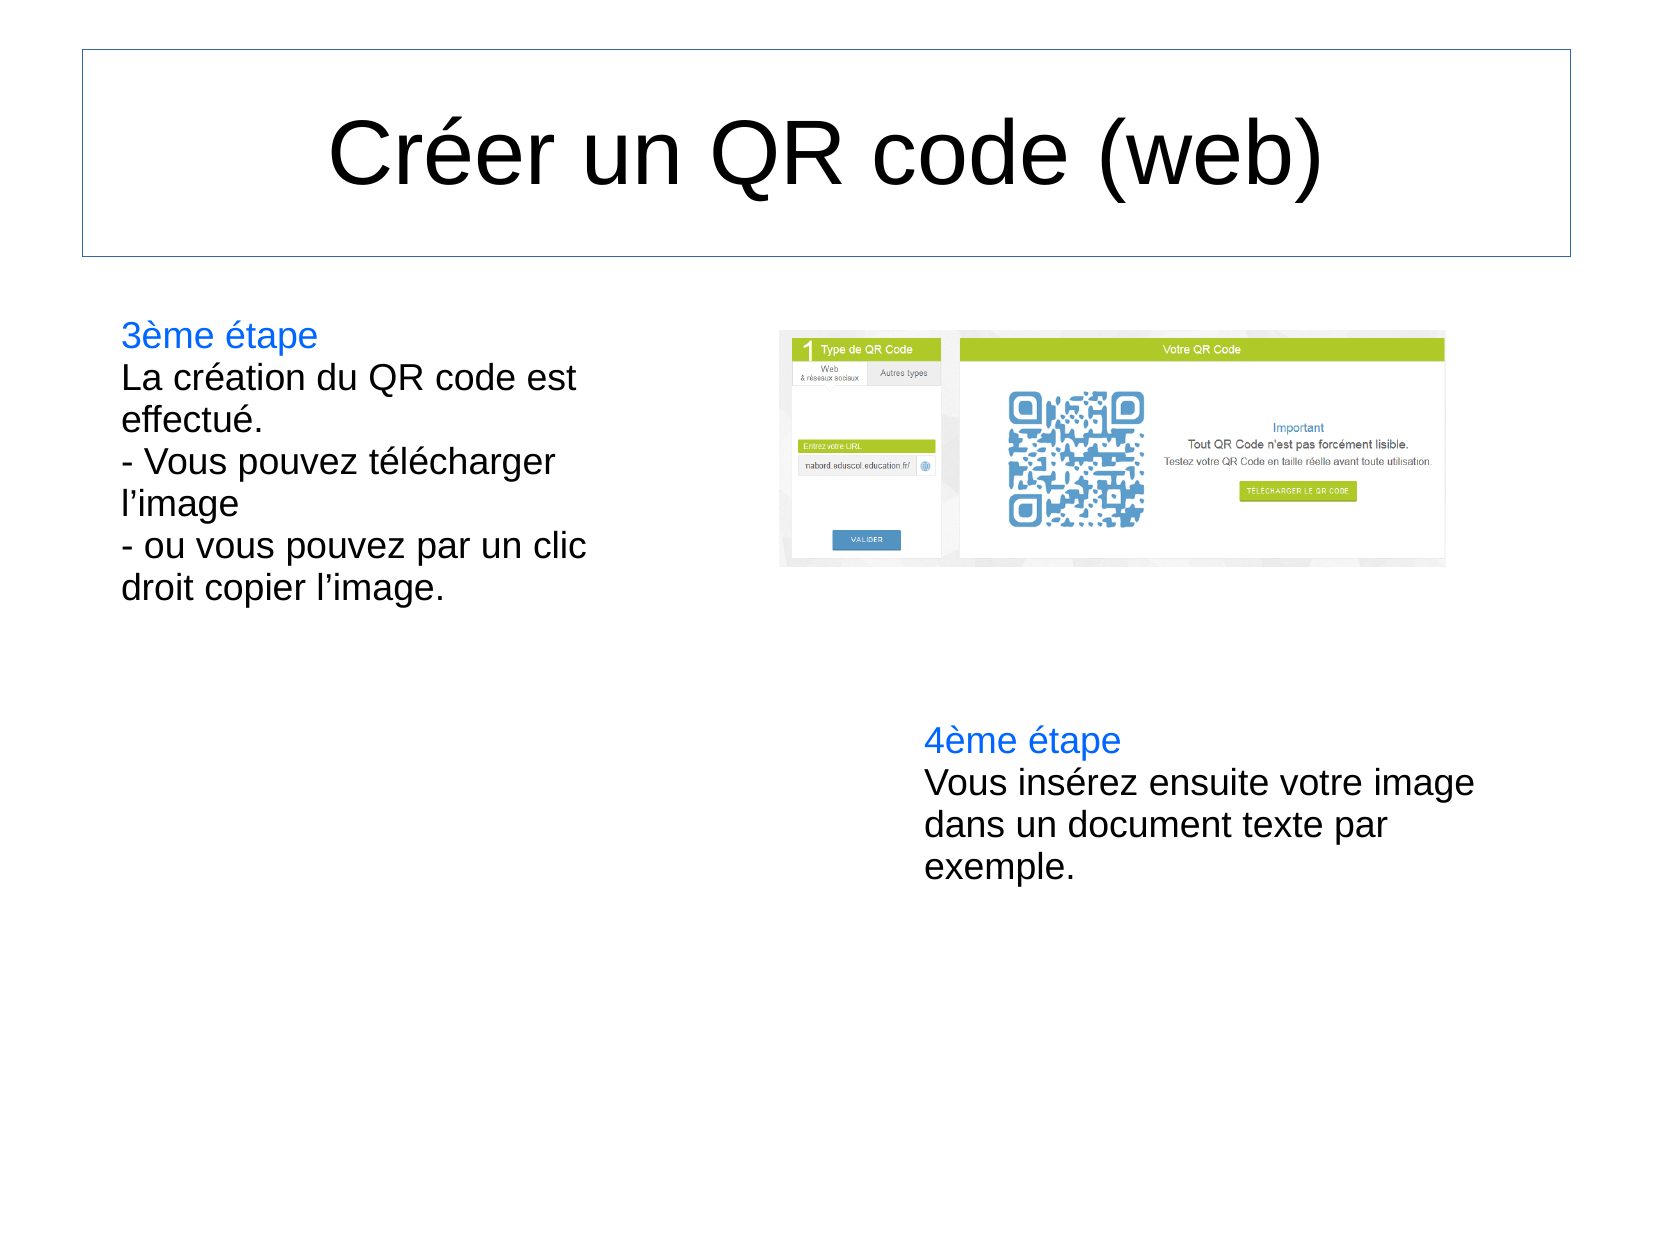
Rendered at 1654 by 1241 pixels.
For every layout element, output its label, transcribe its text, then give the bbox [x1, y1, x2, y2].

text_box 4ème étape Vous insérez ensuite votre image dans un document texte par exemple. [909, 712, 1524, 1063]
picture [779, 330, 1446, 567]
text_box 3ème étape La création du QR code est effectué. - Vous pouvez télécharger l’image - ou vous pouvez par un clic droit copier l’image. [106, 307, 674, 812]
title Créer un QR code (web) [82, 49, 1571, 257]
